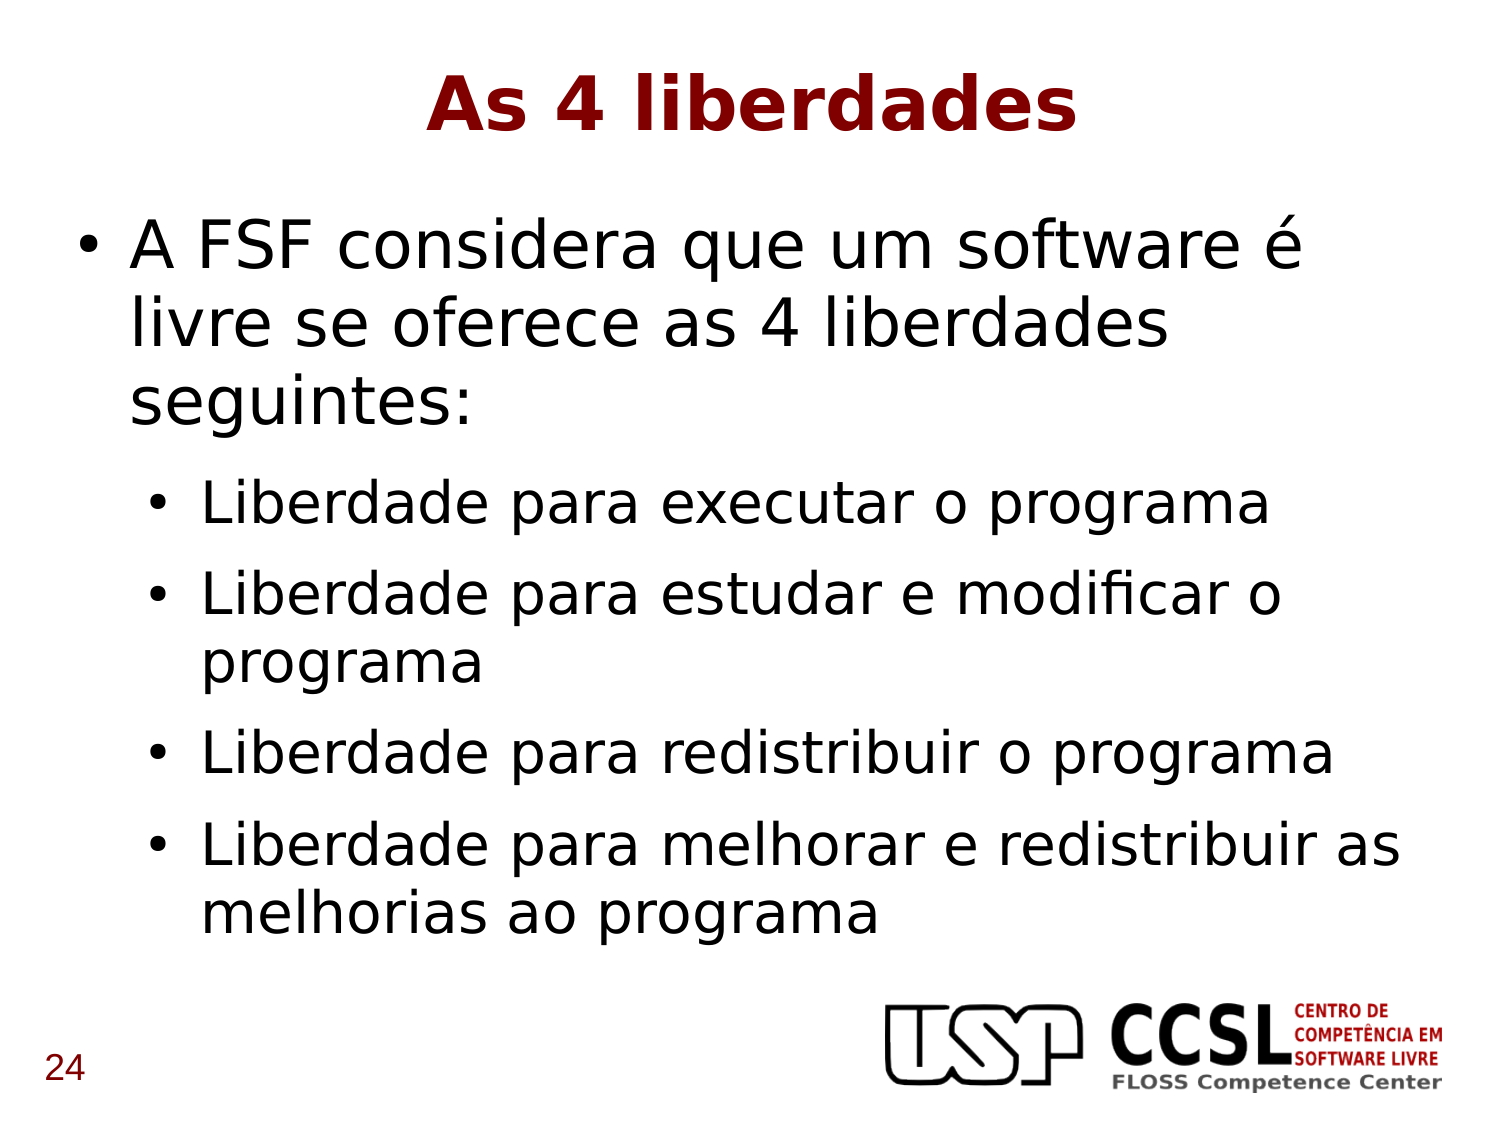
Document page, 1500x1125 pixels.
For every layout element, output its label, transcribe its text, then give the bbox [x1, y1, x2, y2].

list A FSF considera que um software é livre se oferece as 4 liberdades seguintes: Liberdade para executar o programa Liberdade para estudar e modificar o programa Liberdade para redistribuir o programa Liberdade para melhorar e redistribuir as melhorias ao programa [59, 206, 1447, 950]
title As 4 liberdades [59, 29, 1447, 180]
picture [885, 1003, 1442, 1093]
